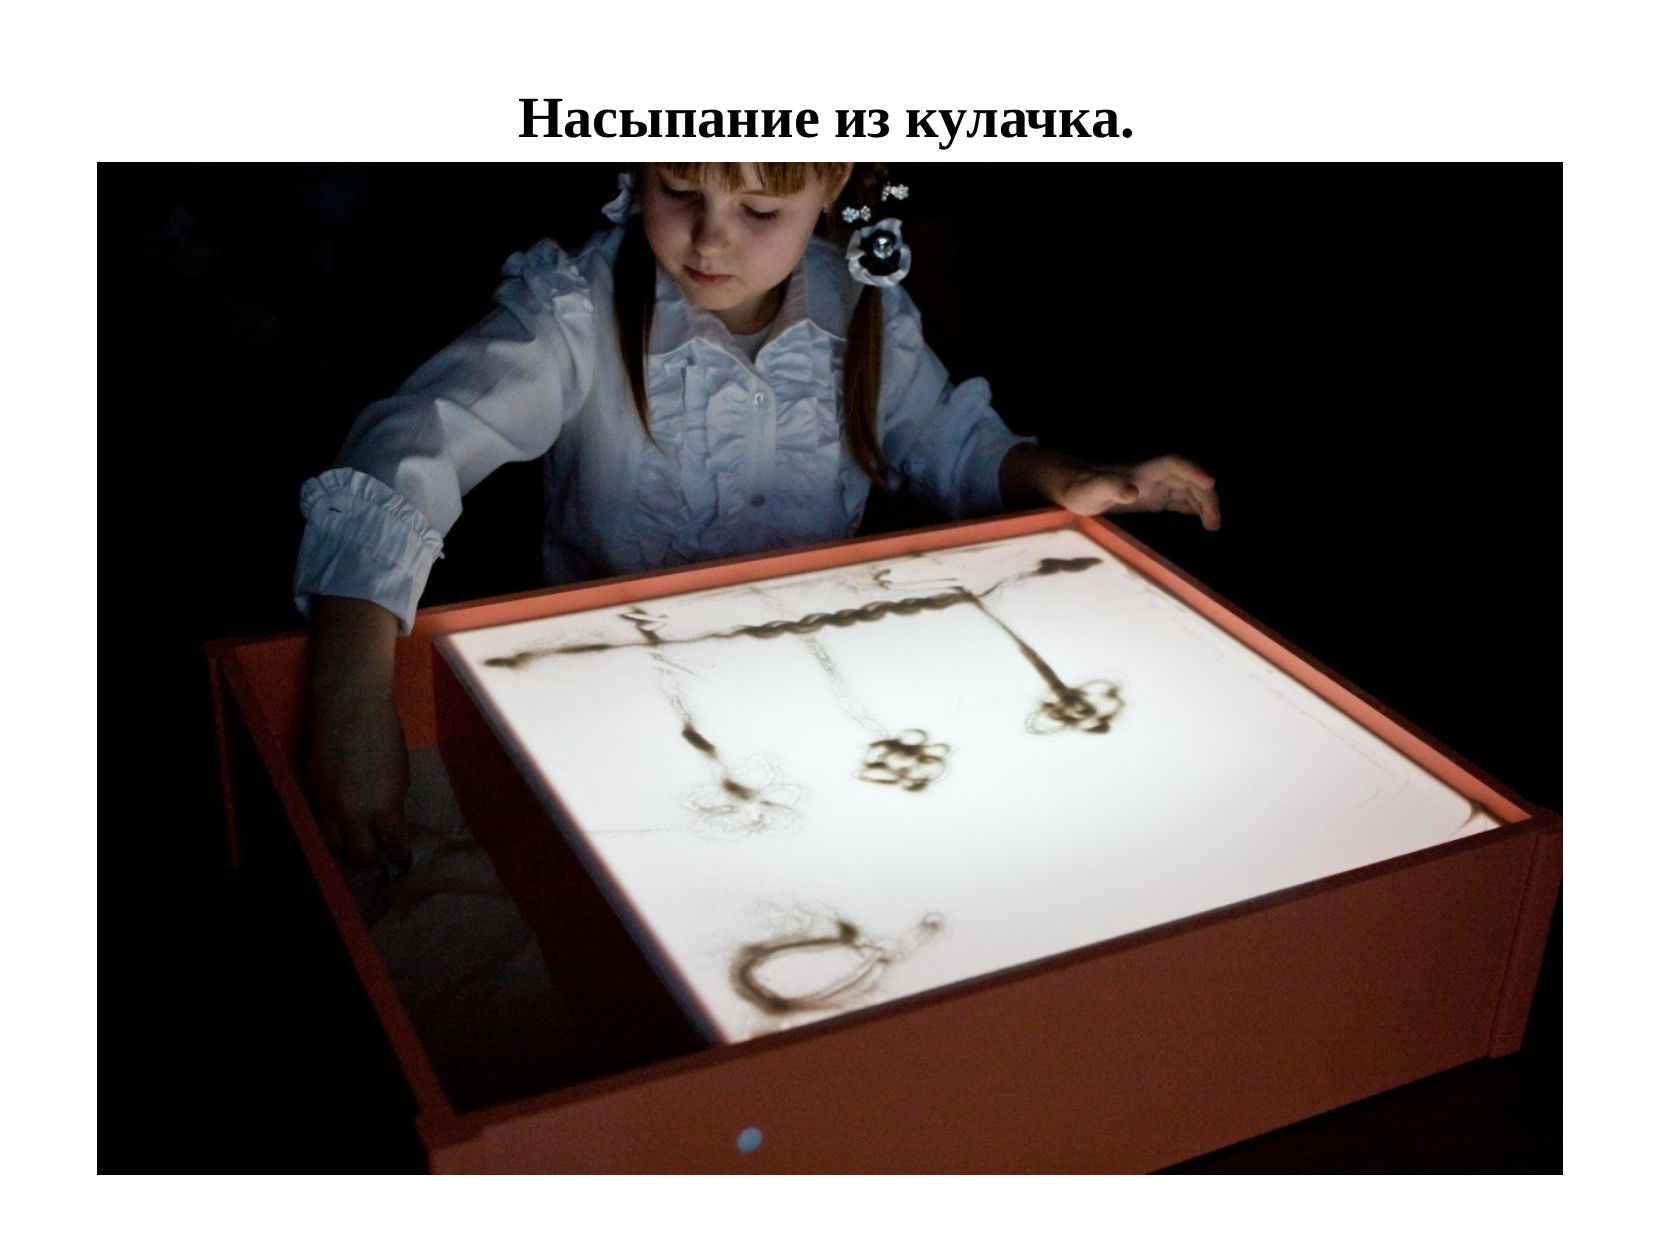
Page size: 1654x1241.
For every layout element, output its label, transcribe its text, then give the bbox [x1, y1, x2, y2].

title Насыпание из кулачка. [82, 0, 1571, 228]
picture [97, 162, 1563, 1175]
